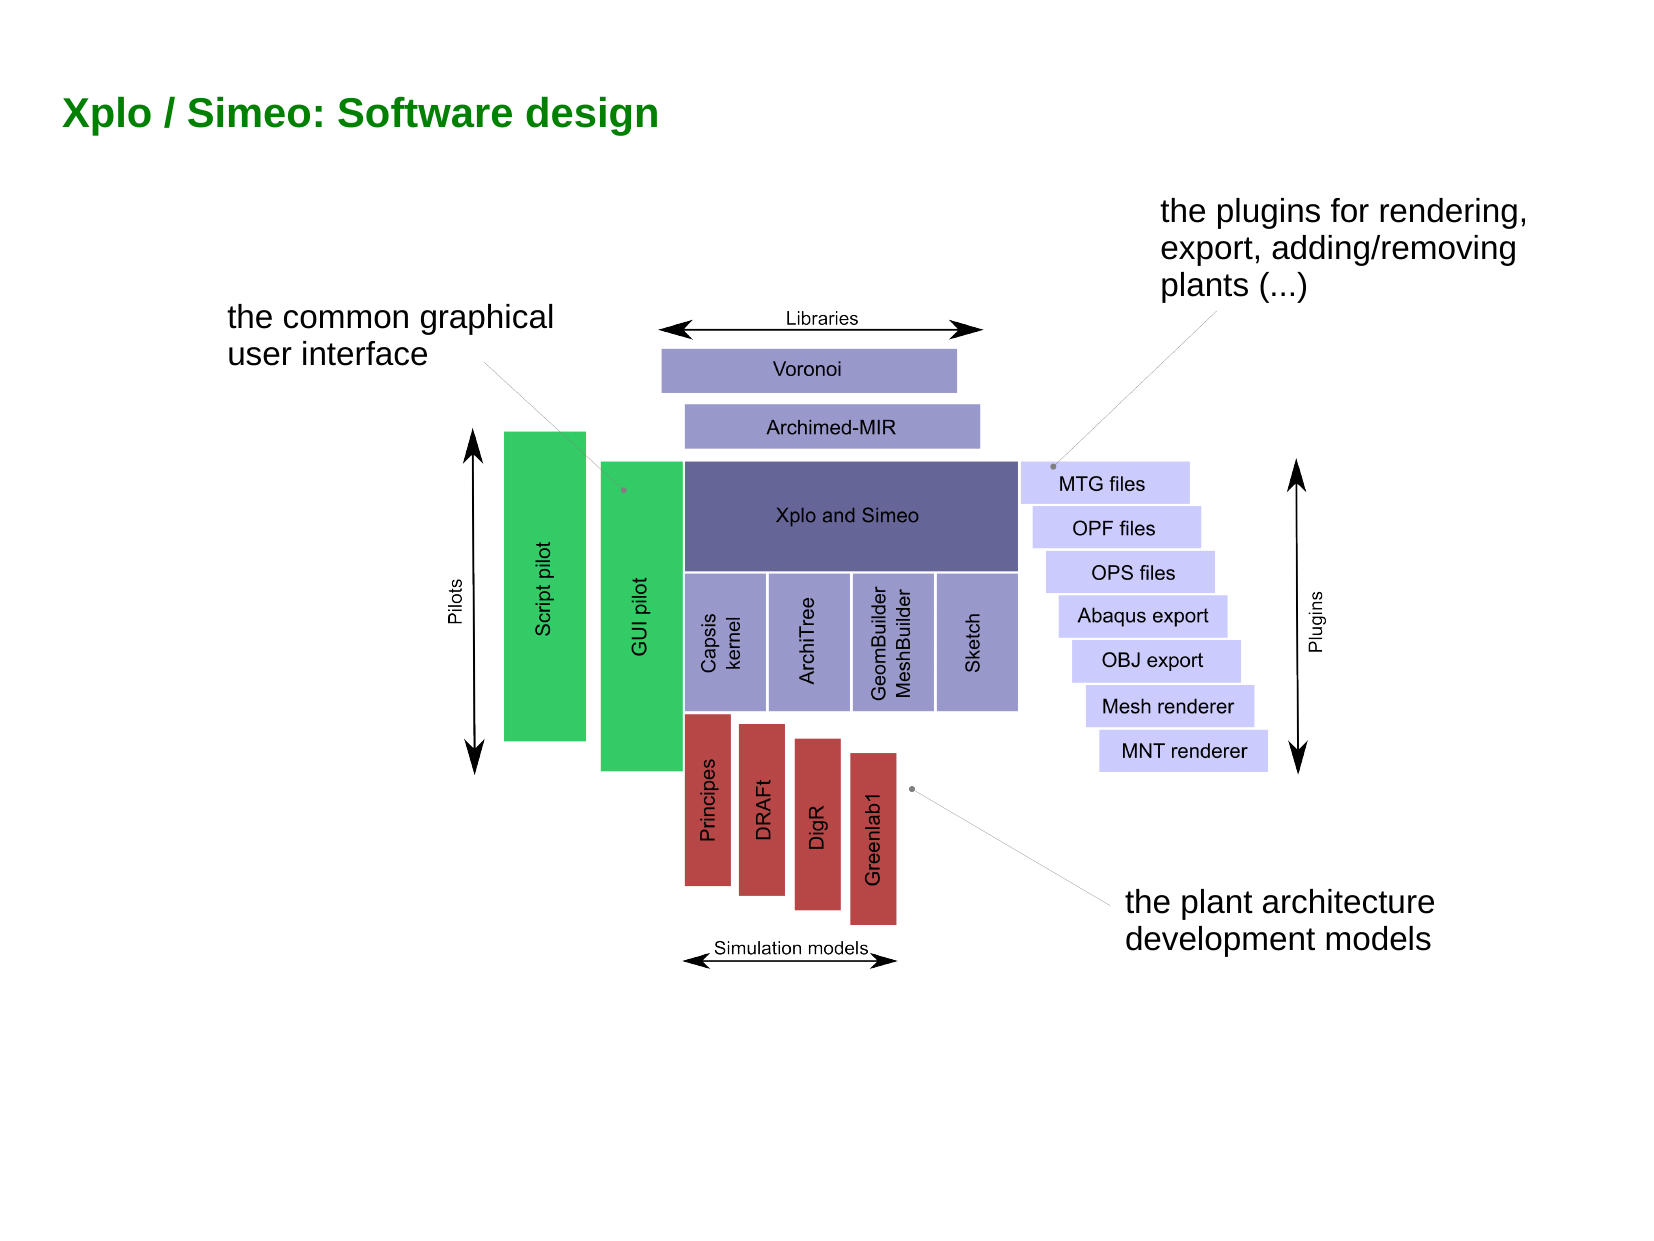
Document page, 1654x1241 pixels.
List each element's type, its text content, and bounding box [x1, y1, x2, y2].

text_box the plant architecture development models [1326, 875, 1560, 965]
picture [448, 311, 1326, 969]
text_box the common graphical user interface [212, 291, 591, 381]
text_box Xplo / Simeo: Software design [47, 82, 1418, 144]
text_box the plugins for rendering, export, adding/removing plants (...) [1145, 185, 1548, 312]
